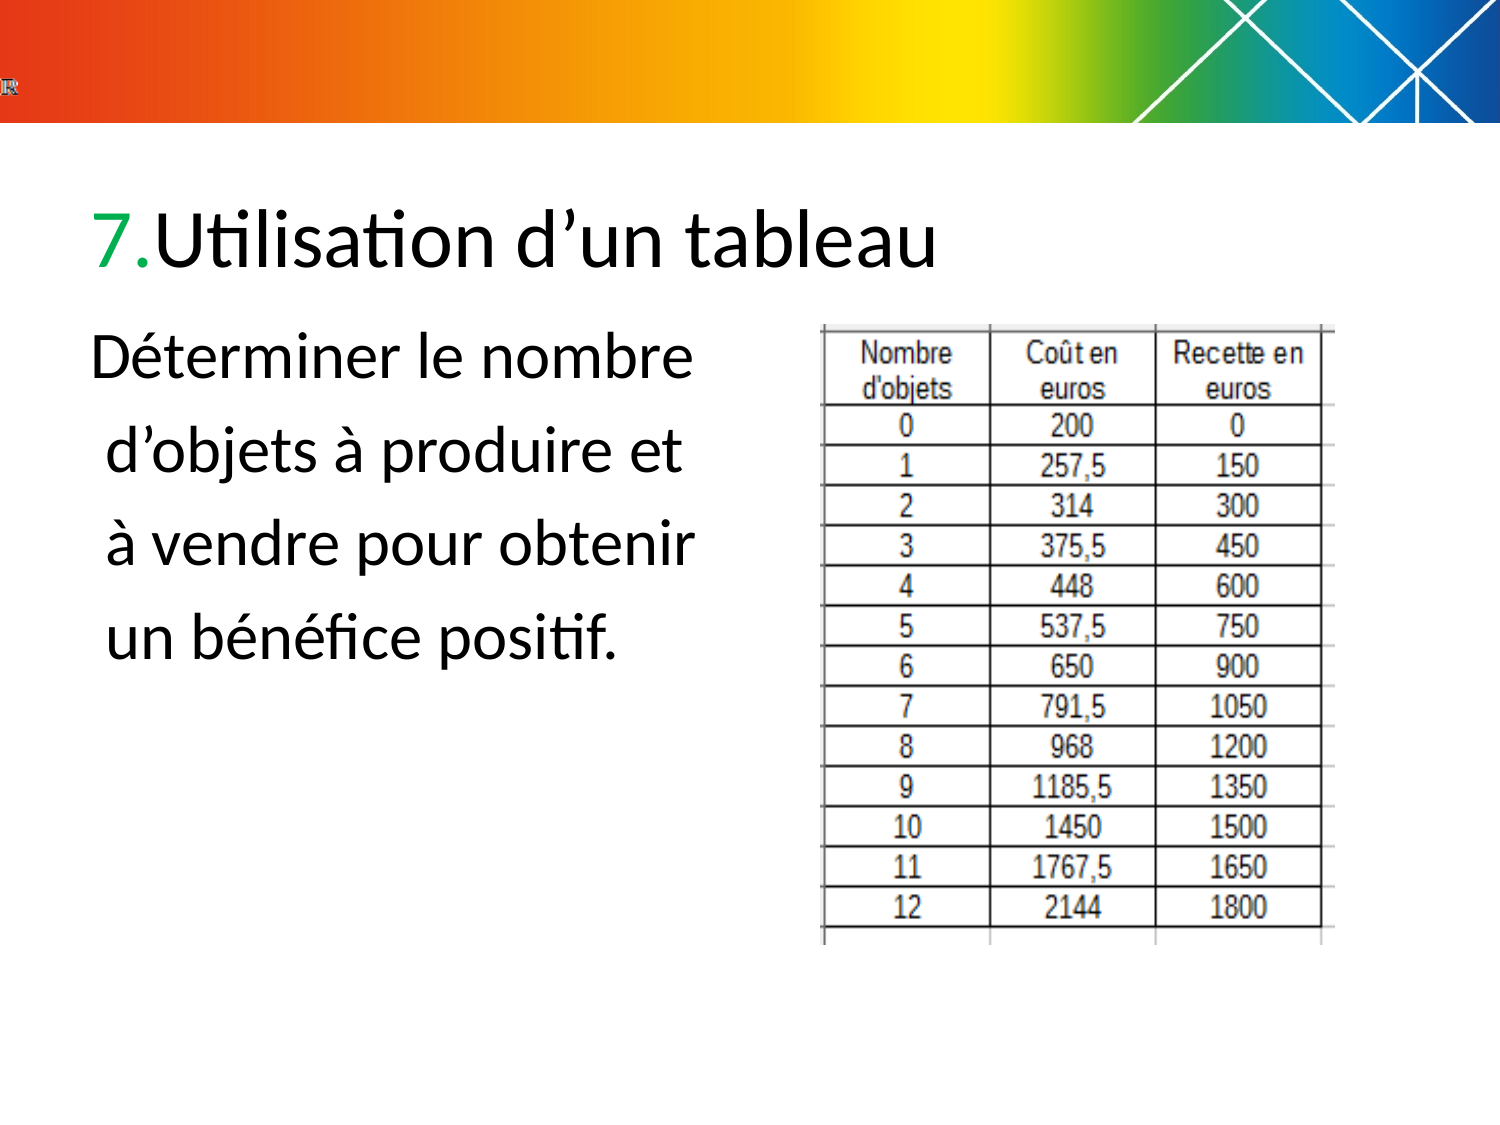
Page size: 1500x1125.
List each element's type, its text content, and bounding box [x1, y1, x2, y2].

picture [820, 324, 1335, 945]
title 7.Utilisation d’un tableau [75, 164, 1425, 304]
picture [1340, 0, 1500, 123]
list Déterminer le nombre d’objets à produire et à vendre pour obtenir un bénéfice positif. [75, 304, 1425, 1067]
picture [0, 0, 1358, 123]
